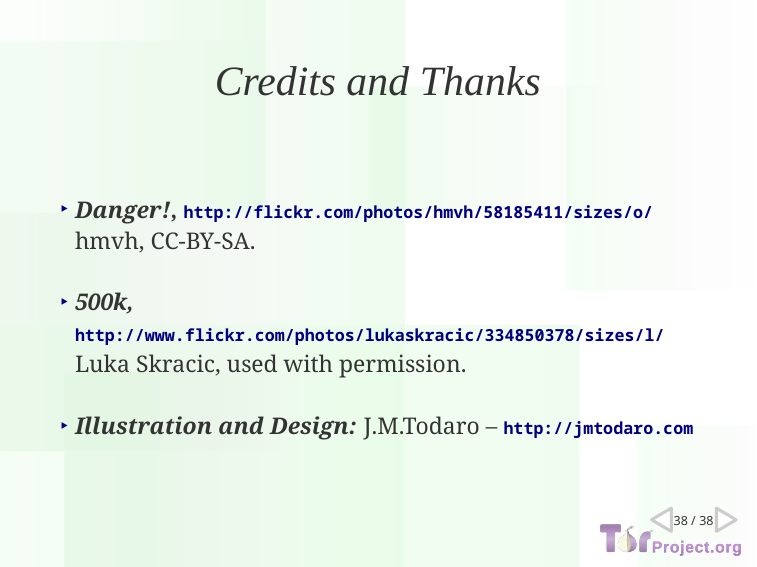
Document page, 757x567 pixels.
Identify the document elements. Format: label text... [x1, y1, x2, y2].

picture [0, 0, 757, 567]
text_box Danger!, http://flickr.com/photos/hmvh/58185411/sizes/o/ hmvh, CC-BY-SA. 500k, http://www.flickr.com/photos/lukaskracic/334850378/sizes/l/ Luka Skracic, used with permission. Illustration and Design: J.M.Todaro – http://jmtodaro.com [0, 126, 756, 508]
text_box Credits and Thanks [0, 50, 756, 112]
